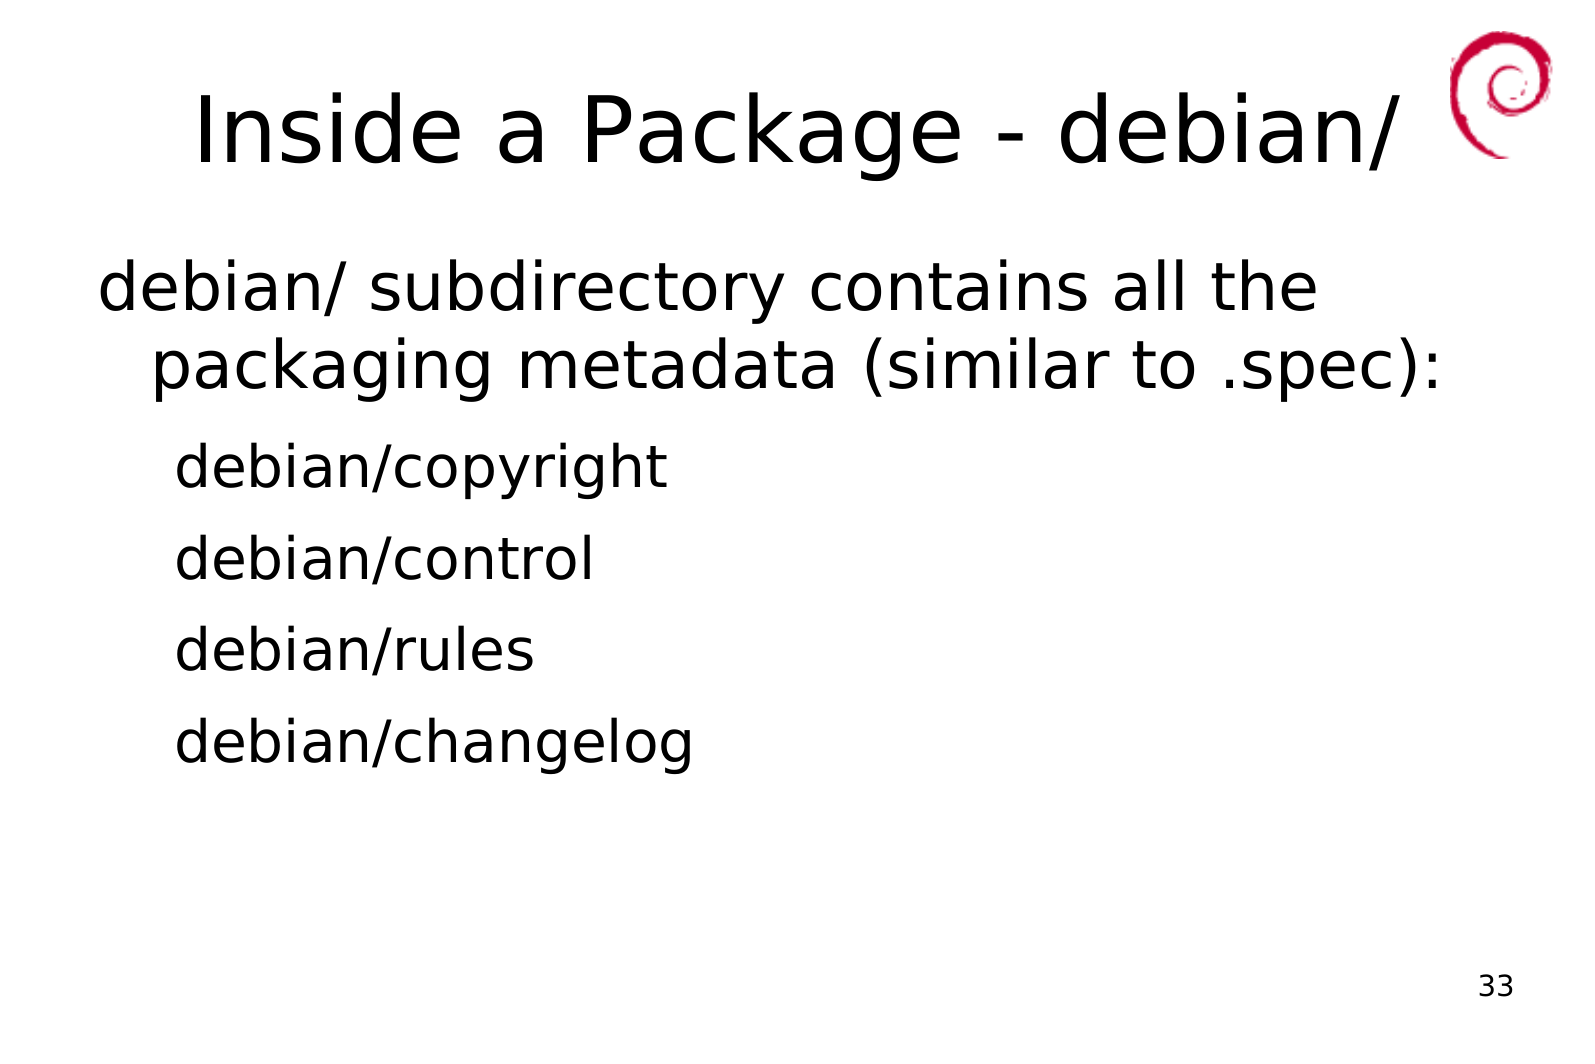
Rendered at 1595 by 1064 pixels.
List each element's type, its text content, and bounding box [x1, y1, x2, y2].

list debian/ subdirectory contains all the packaging metadata (similar to .spec): debian/copyright debian/control debian/rules debian/changelog [79, 248, 1515, 951]
title Inside a Package - debian/ [79, 42, 1515, 221]
picture [1450, 31, 1555, 159]
